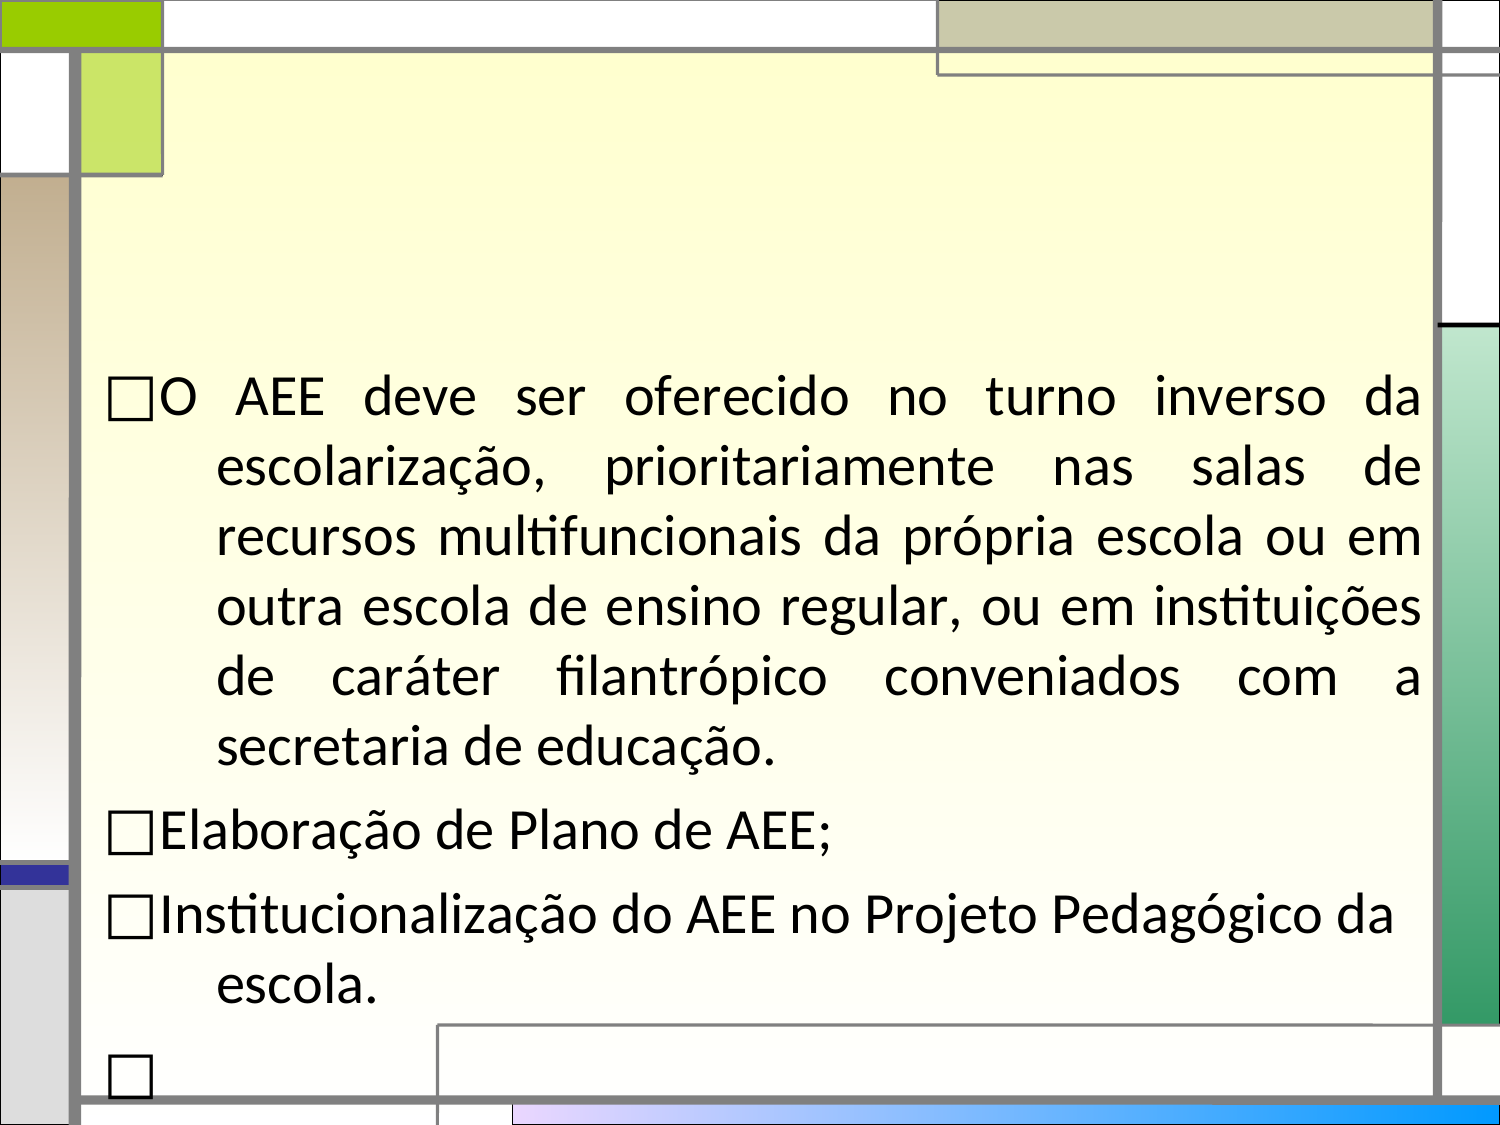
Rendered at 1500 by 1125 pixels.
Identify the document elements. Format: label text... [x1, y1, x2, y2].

title Diretrizes Operacionais para o Atendimento Educacional Especializado na Educação Básica. [64, 90, 1500, 244]
list O AEE deve ser oferecido no turno inverso da escolarização, prioritariamente nas salas de recursos multifuncionais da própria escola ou em outra escola de ensino regular, ou em instituições de caráter filantrópico conveniados com a secretaria de educação. Elaboração de Plano de AEE; Institucionalização do AEE no Projeto Pedagógico da escola. [88, 349, 1439, 1059]
